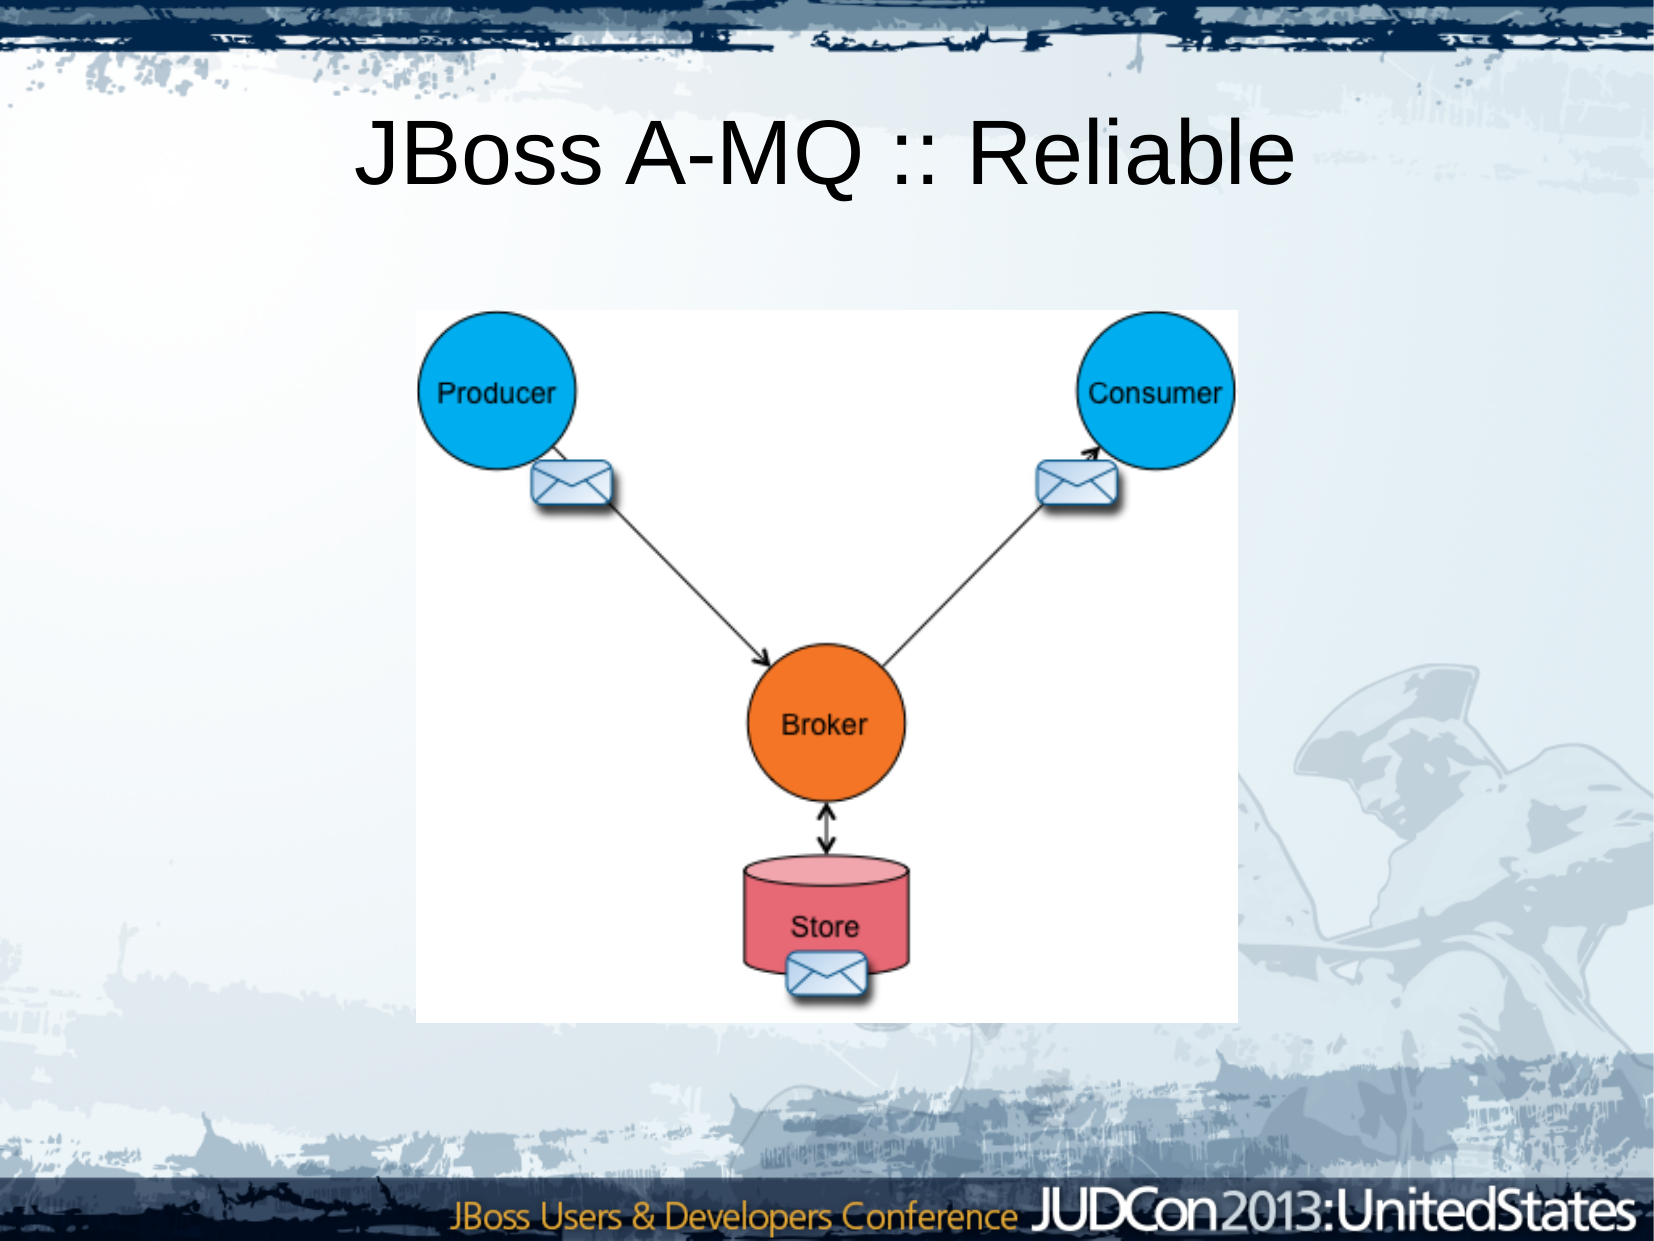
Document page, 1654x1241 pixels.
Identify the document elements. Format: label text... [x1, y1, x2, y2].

title JBoss A-MQ :: Reliable [82, 49, 1571, 257]
picture [0, 0, 1654, 1241]
